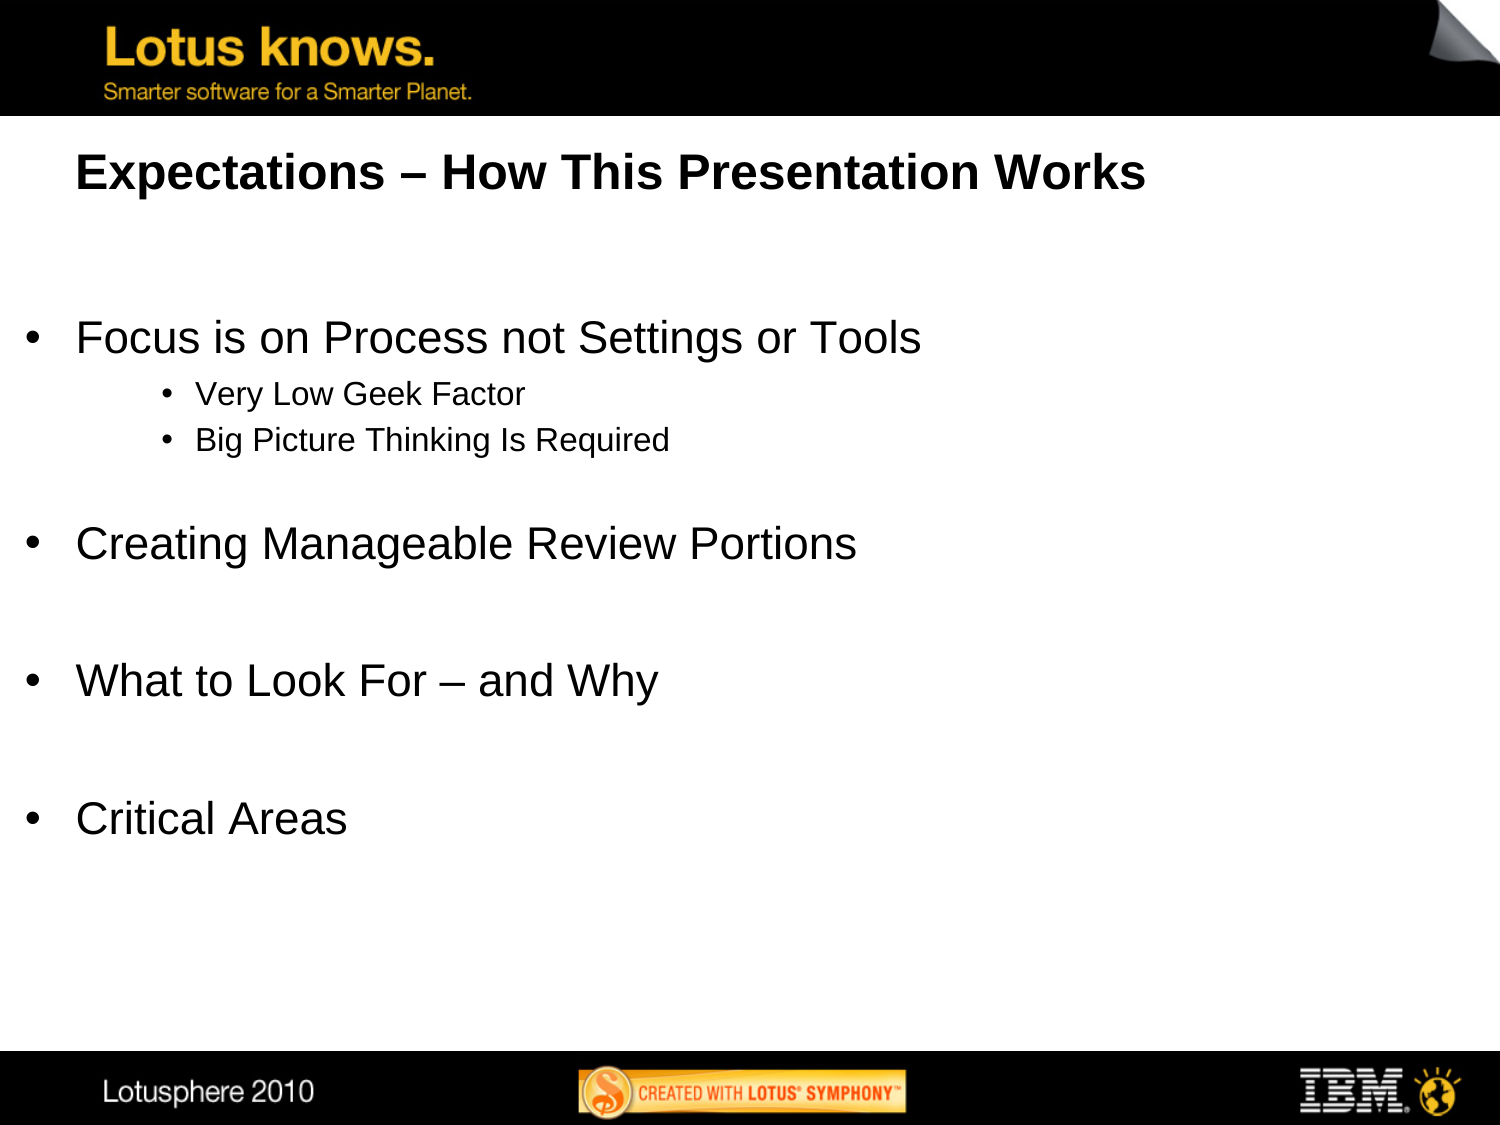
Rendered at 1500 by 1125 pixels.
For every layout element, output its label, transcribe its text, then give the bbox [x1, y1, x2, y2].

picture [0, 1053, 1500, 1125]
picture [0, 0, 1500, 114]
title Expectations – How This Presentation Works [74, 137, 1475, 200]
list Focus is on Process not Settings or Tools Very Low Geek Factor Big Picture Thinking Is Required Creating Manageable Review Portions What to Look For – and Why Critical Areas [24, 237, 1476, 1026]
